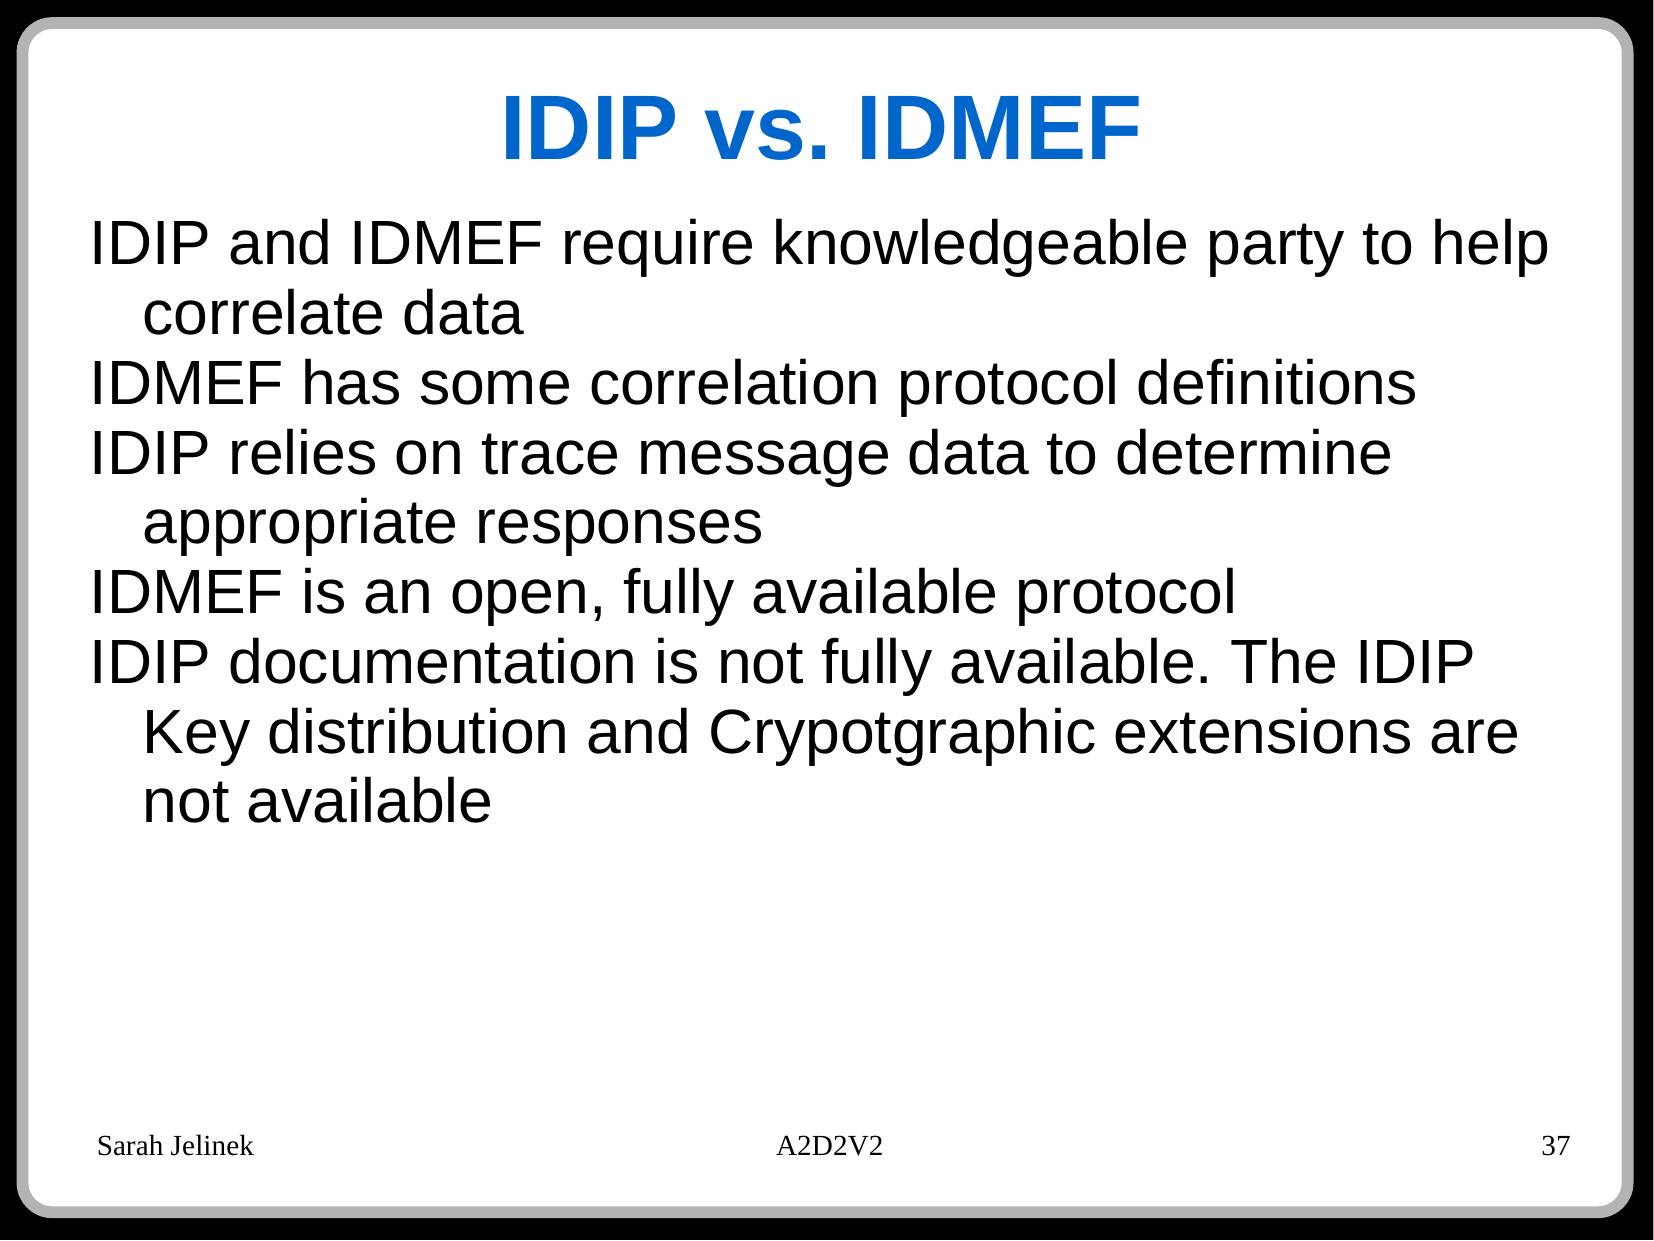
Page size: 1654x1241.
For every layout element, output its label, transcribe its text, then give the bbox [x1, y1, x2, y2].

list IDIP and IDMEF require knowledgeable party to help correlate data IDMEF has some correlation protocol definitions IDIP relies on trace message data to determine appropriate responses IDMEF is an open, fully available protocol IDIP documentation is not fully available. The IDIP Key distribution and Crypotgraphic extensions are not available [72, 208, 1591, 1110]
title IDIP vs. IDMEF [67, 56, 1577, 201]
